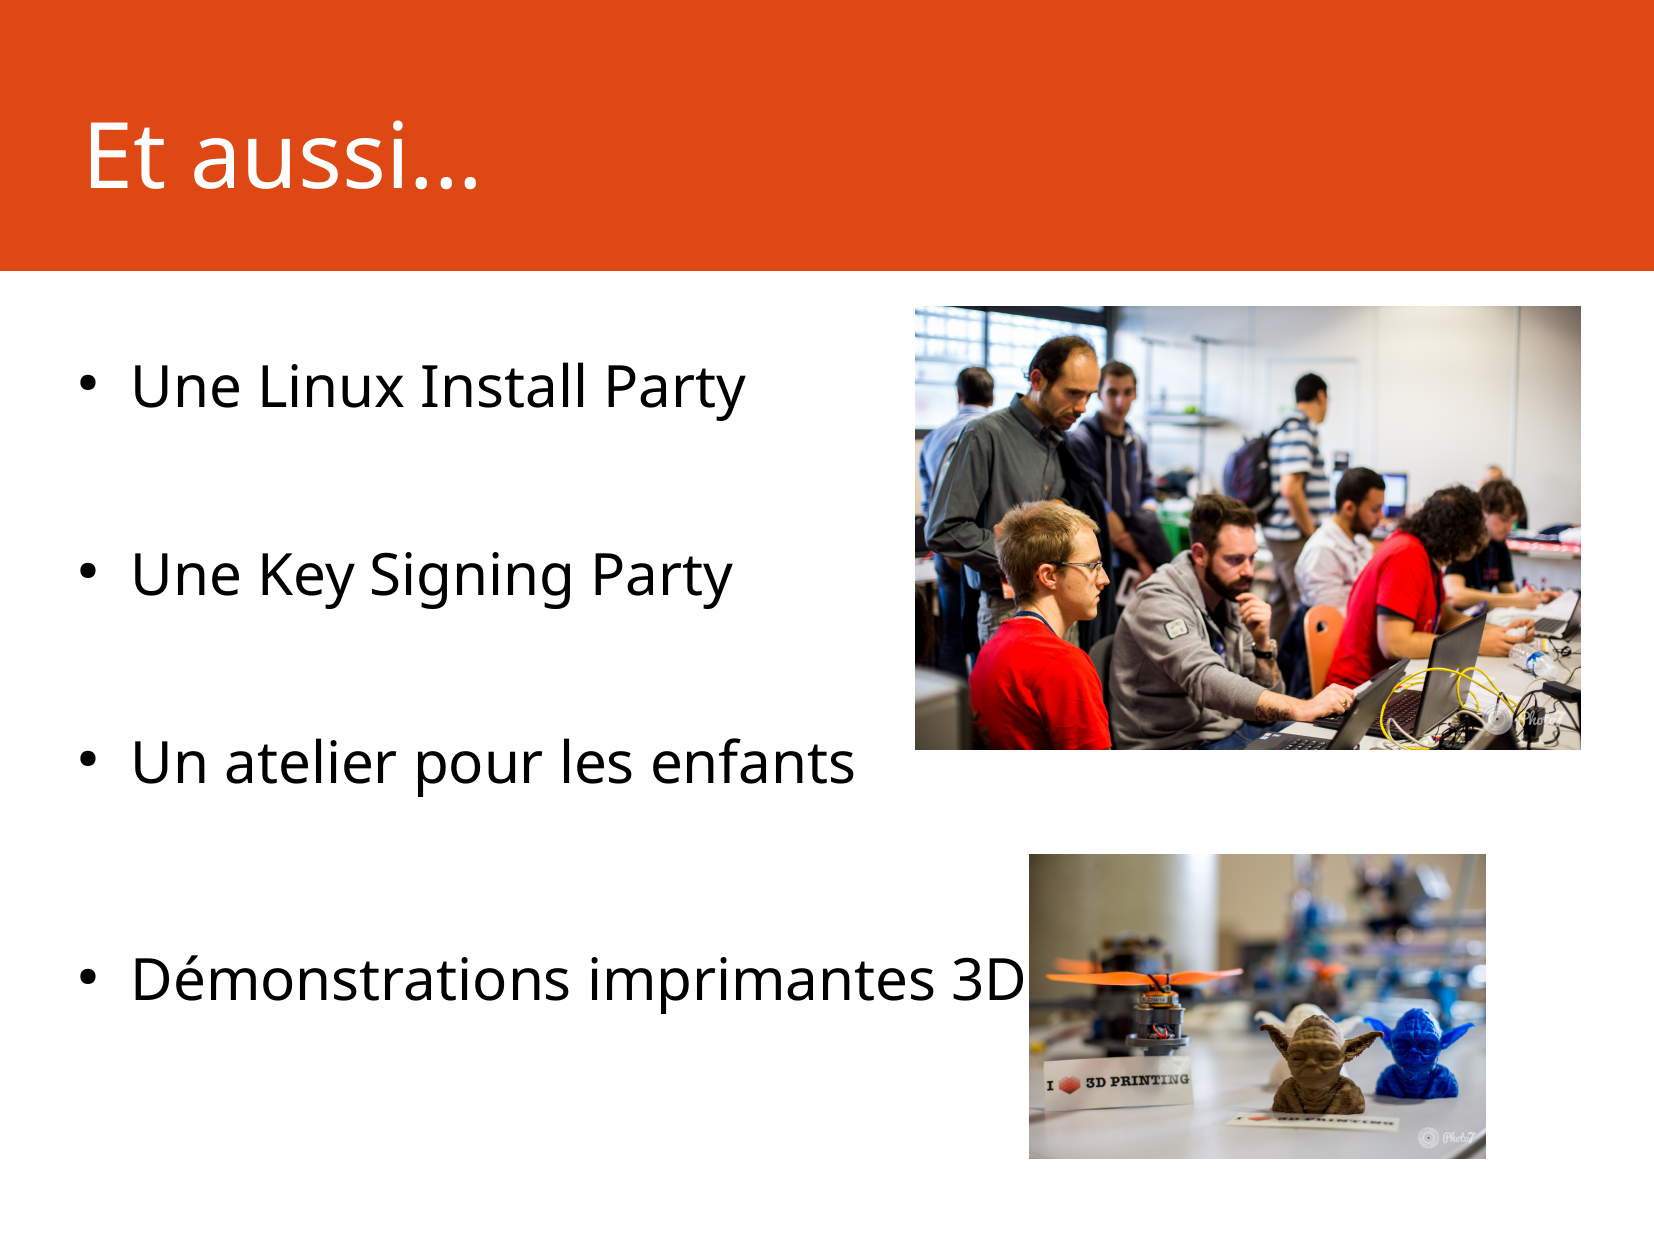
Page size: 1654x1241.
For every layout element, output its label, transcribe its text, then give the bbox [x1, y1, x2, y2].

picture [915, 306, 1581, 751]
picture [1029, 854, 1486, 1159]
list Une Linux Install Party Une Key Signing Party Un atelier pour les enfants Démonstrations imprimantes 3D [60, 345, 1549, 1186]
text_box [0, 0, 1654, 271]
title Et aussi... [82, 49, 1571, 257]
